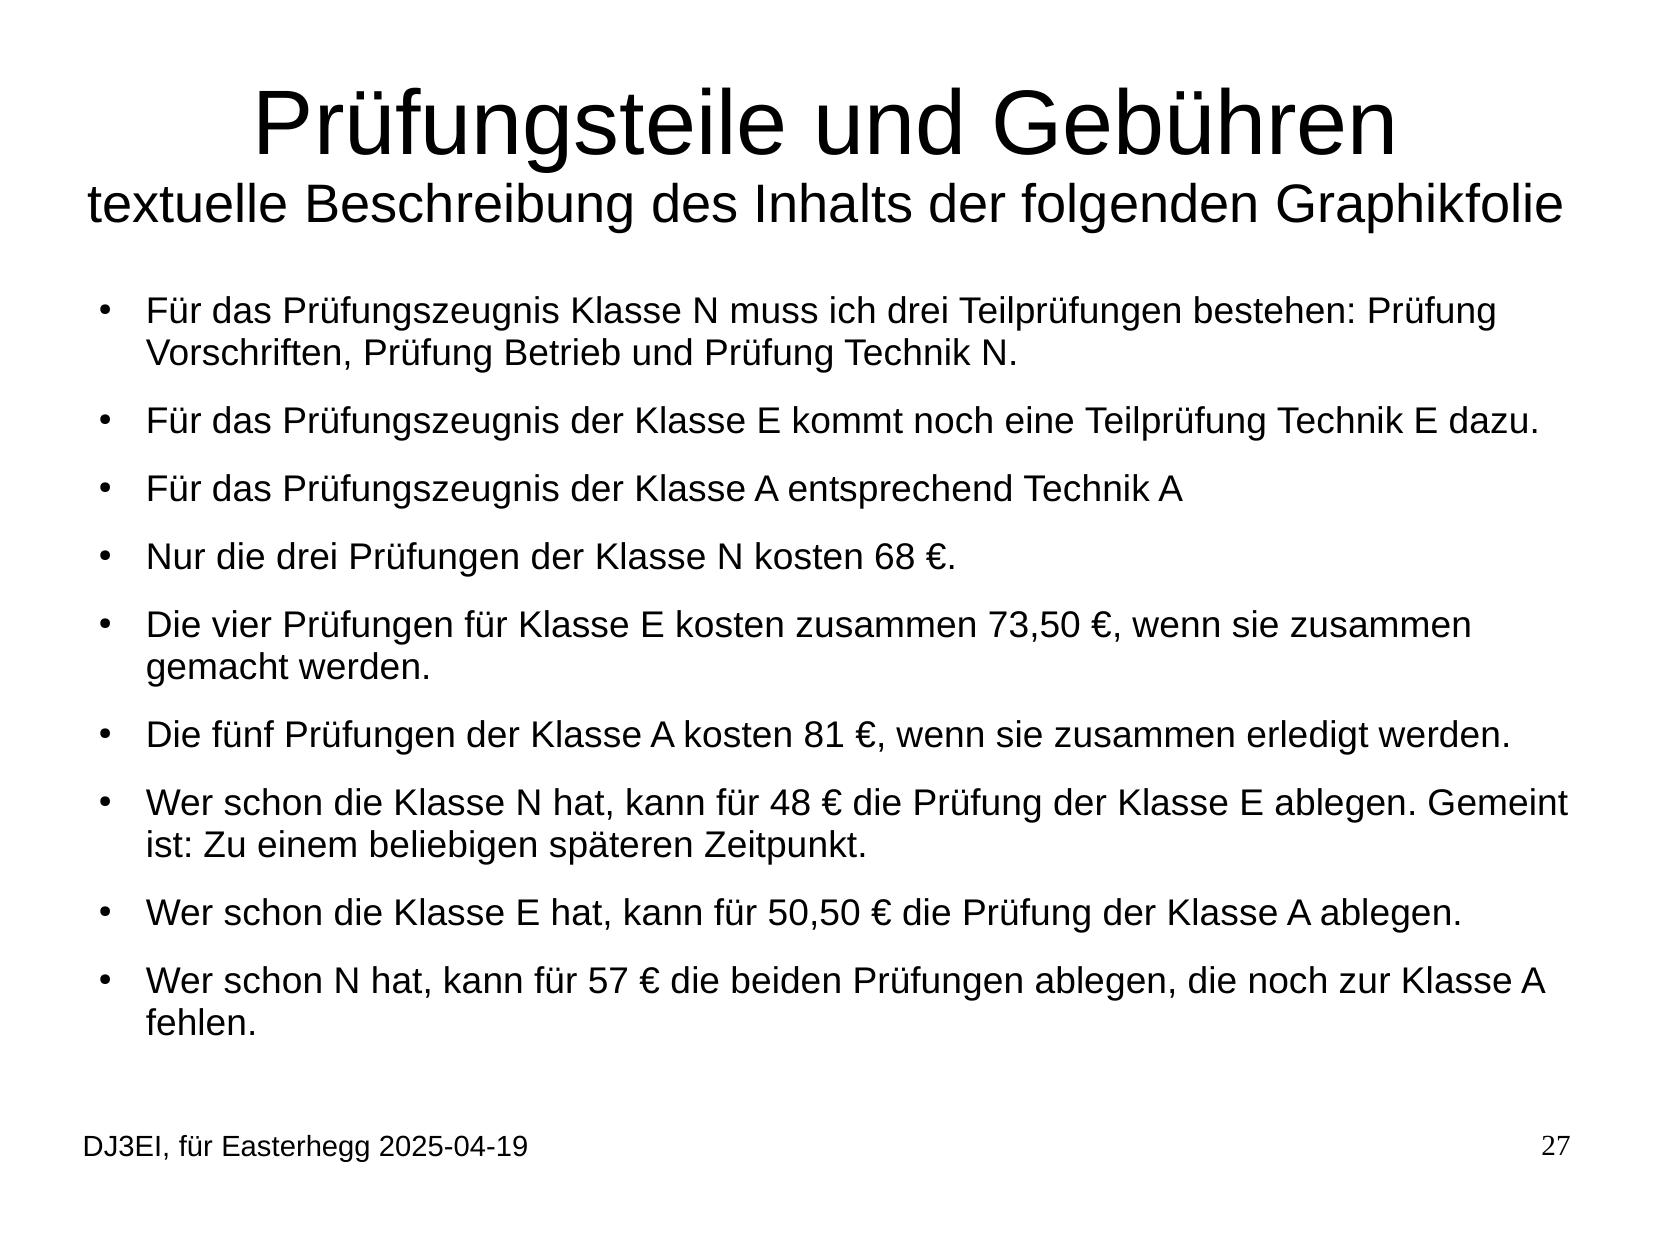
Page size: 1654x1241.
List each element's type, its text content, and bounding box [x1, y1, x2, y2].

list Für das Prüfungszeugnis Klasse N muss ich drei Teilprüfungen bestehen: Prüfung Vorschriften, Prüfung Betrieb und Prüfung Technik N. Für das Prüfungszeugnis der Klasse E kommt noch eine Teilprüfung Technik E dazu. Für das Prüfungszeugnis der Klasse A entsprechend Technik A Nur die drei Prüfungen der Klasse N kosten 68 €. Die vier Prüfungen für Klasse E kosten zusammen 73,50 €, wenn sie zusammen gemacht werden. Die fünf Prüfungen der Klasse A kosten 81 €, wenn sie zusammen erledigt werden. Wer schon die Klasse N hat, kann für 48 € die Prüfung der Klasse E ablegen. Gemeint ist: Zu einem beliebigen späteren Zeitpunkt. Wer schon die Klasse E hat, kann für 50,50 € die Prüfung der Klasse A ablegen. Wer schon N hat, kann für 57 € die beiden Prüfungen ablegen, die noch zur Klasse A fehlen. [82, 290, 1571, 1052]
title Prüfungsteile und Gebühren textuelle Beschreibung des Inhalts der folgenden Graphikfolie [82, 49, 1571, 257]
